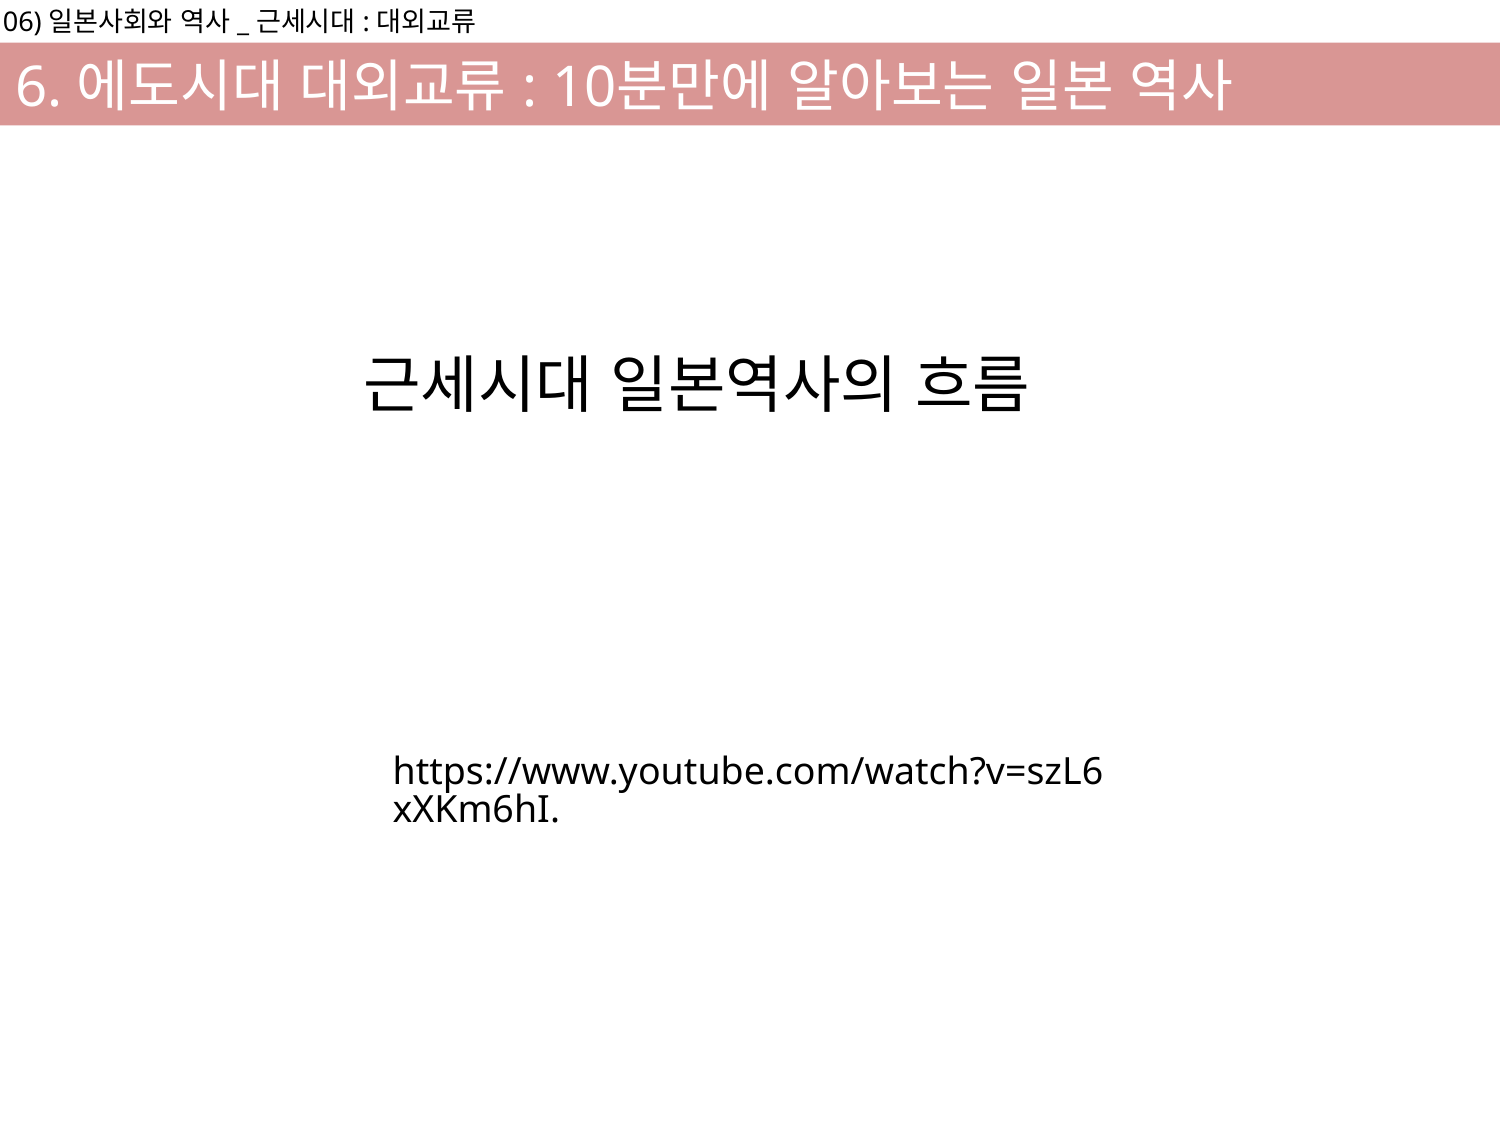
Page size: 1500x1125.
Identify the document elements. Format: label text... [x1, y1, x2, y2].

text_box 6. 에도시대 대외교류 : 10분만에 알아보는 일본 역사 [0, 42, 1500, 126]
text_box 근세시대 일본역사의 흐름 [348, 338, 1117, 428]
text_box 06) 일본사회와 역사 _ 근세시대 : 대외교류 [0, 0, 868, 42]
text_box https://www.youtube.com/watch?v=szL6xXKm6hI. [377, 739, 1128, 806]
